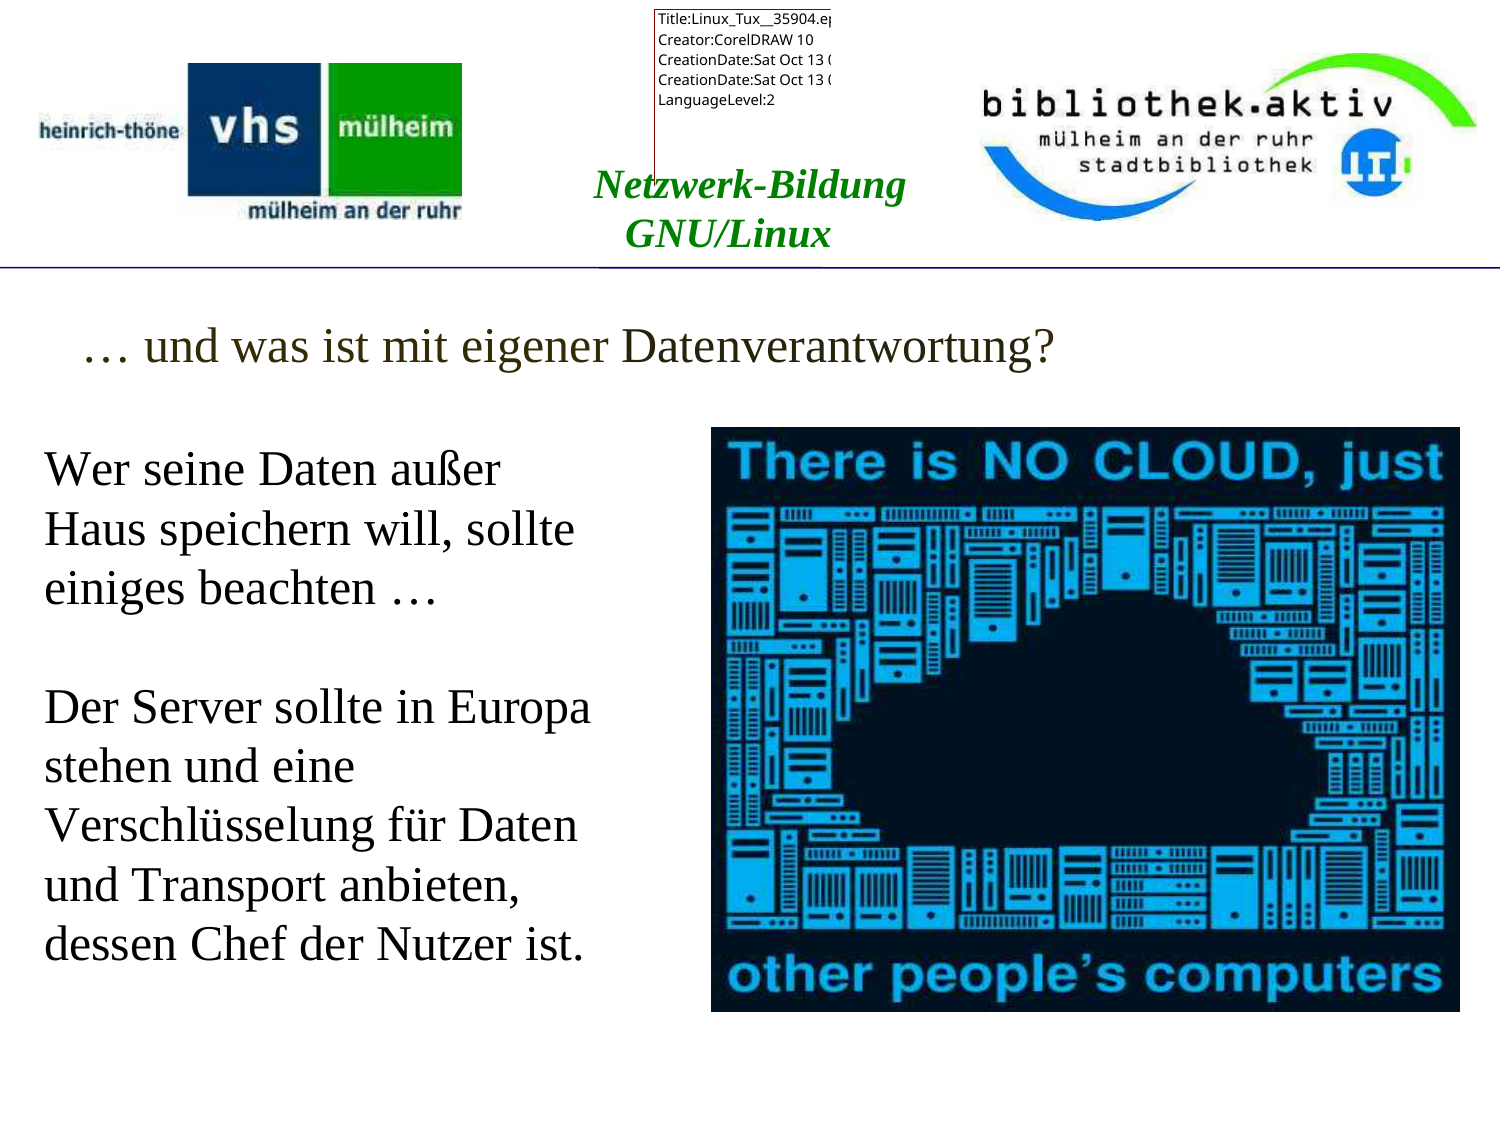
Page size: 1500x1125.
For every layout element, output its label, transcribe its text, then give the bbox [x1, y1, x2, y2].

picture [711, 427, 1460, 1012]
picture [980, 53, 1477, 221]
text_box … und was ist mit eigener Datenverantwortung? [67, 307, 1274, 390]
picture [653, 8, 831, 151]
text_box Netzwerk-Bildung GNU/Linux [578, 151, 934, 266]
picture [38, 63, 462, 220]
text_box Wer seine Daten außer Haus speichern will, sollte einiges beachten … Der Server sollte in Europa stehen und eine Verschlüsselung für Daten und Transport anbieten, dessen Chef der Nutzer ist. [29, 430, 613, 980]
